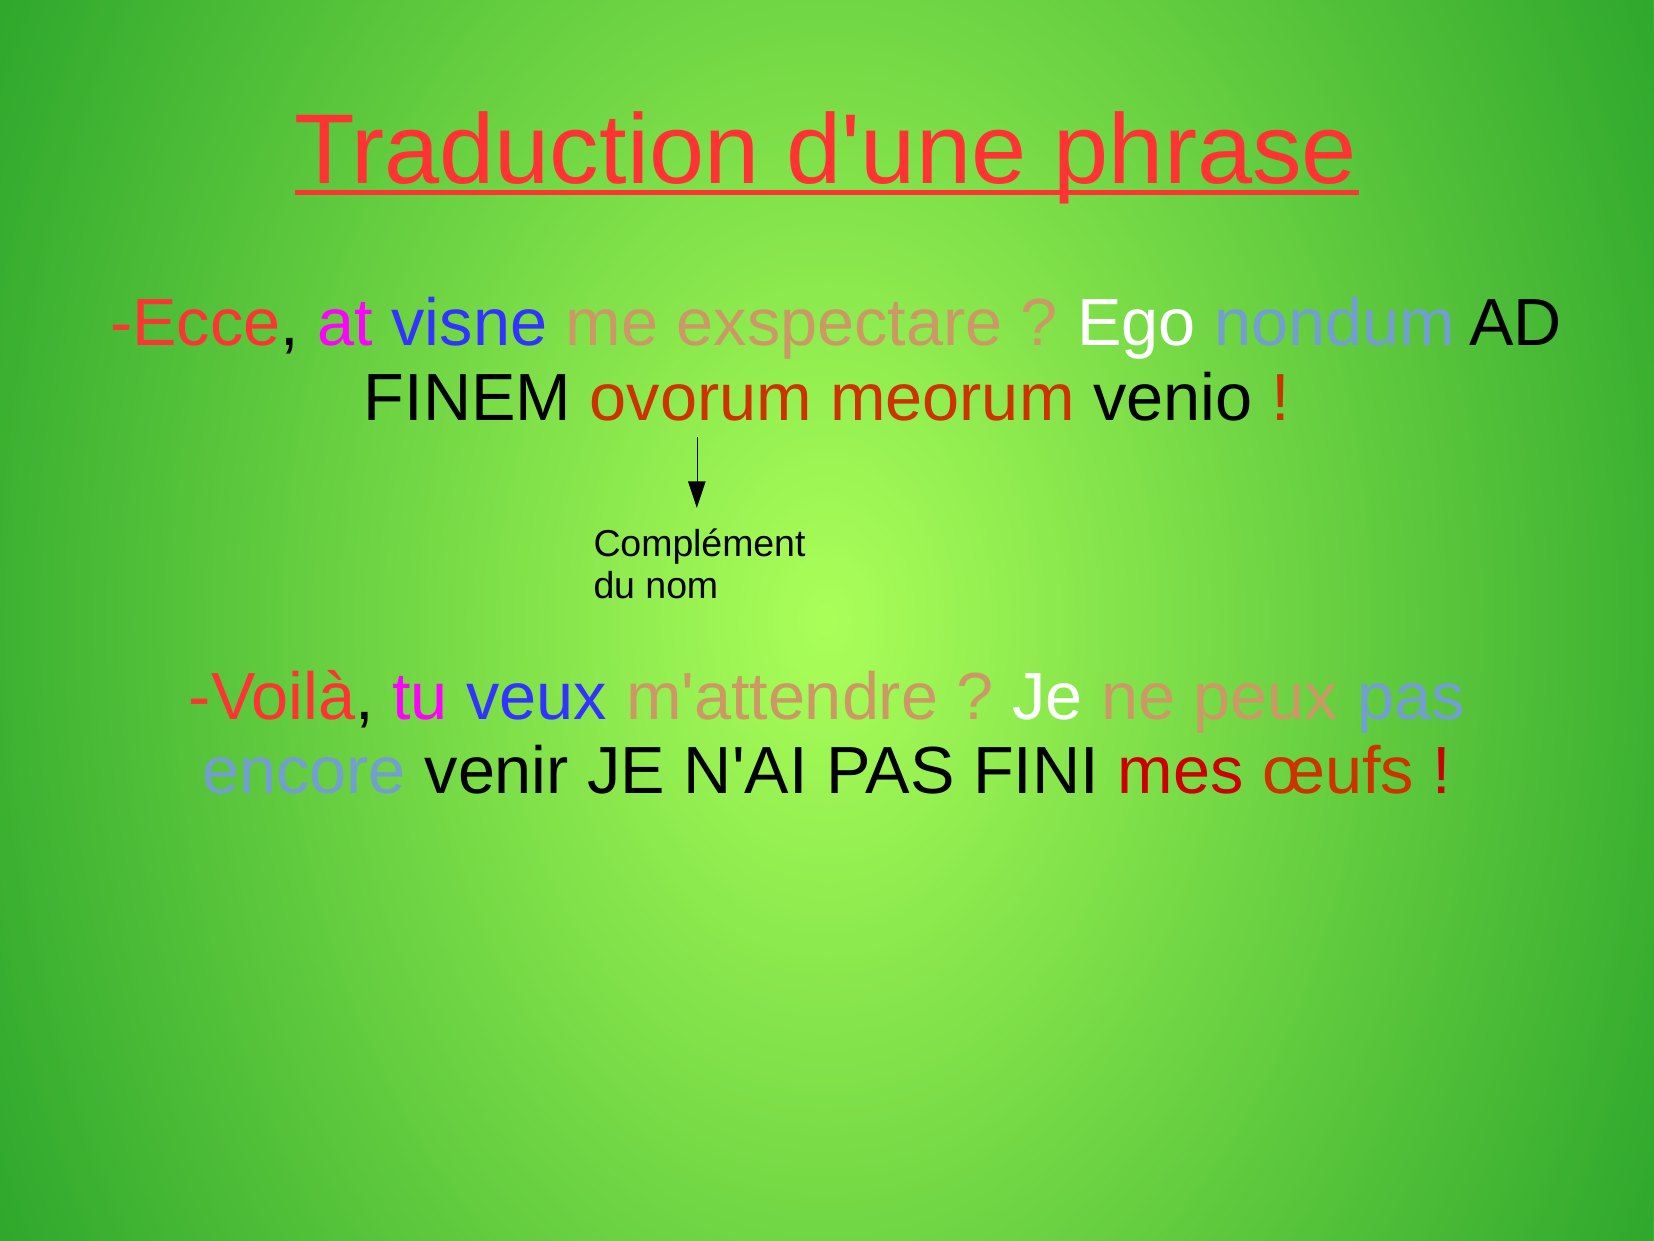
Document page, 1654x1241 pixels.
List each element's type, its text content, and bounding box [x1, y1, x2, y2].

text_box Complément du nom [578, 515, 839, 615]
title Traduction d'une phrase [82, 47, 1571, 252]
subtitle -Ecce, at visne me exspectare ? Ego nondum AD FINEM ovorum meorum venio ! -Voilà, tu veux m'attendre ? Je ne peux pas encore venir JE N'AI PAS FINI mes œufs ! [82, 284, 1571, 1033]
